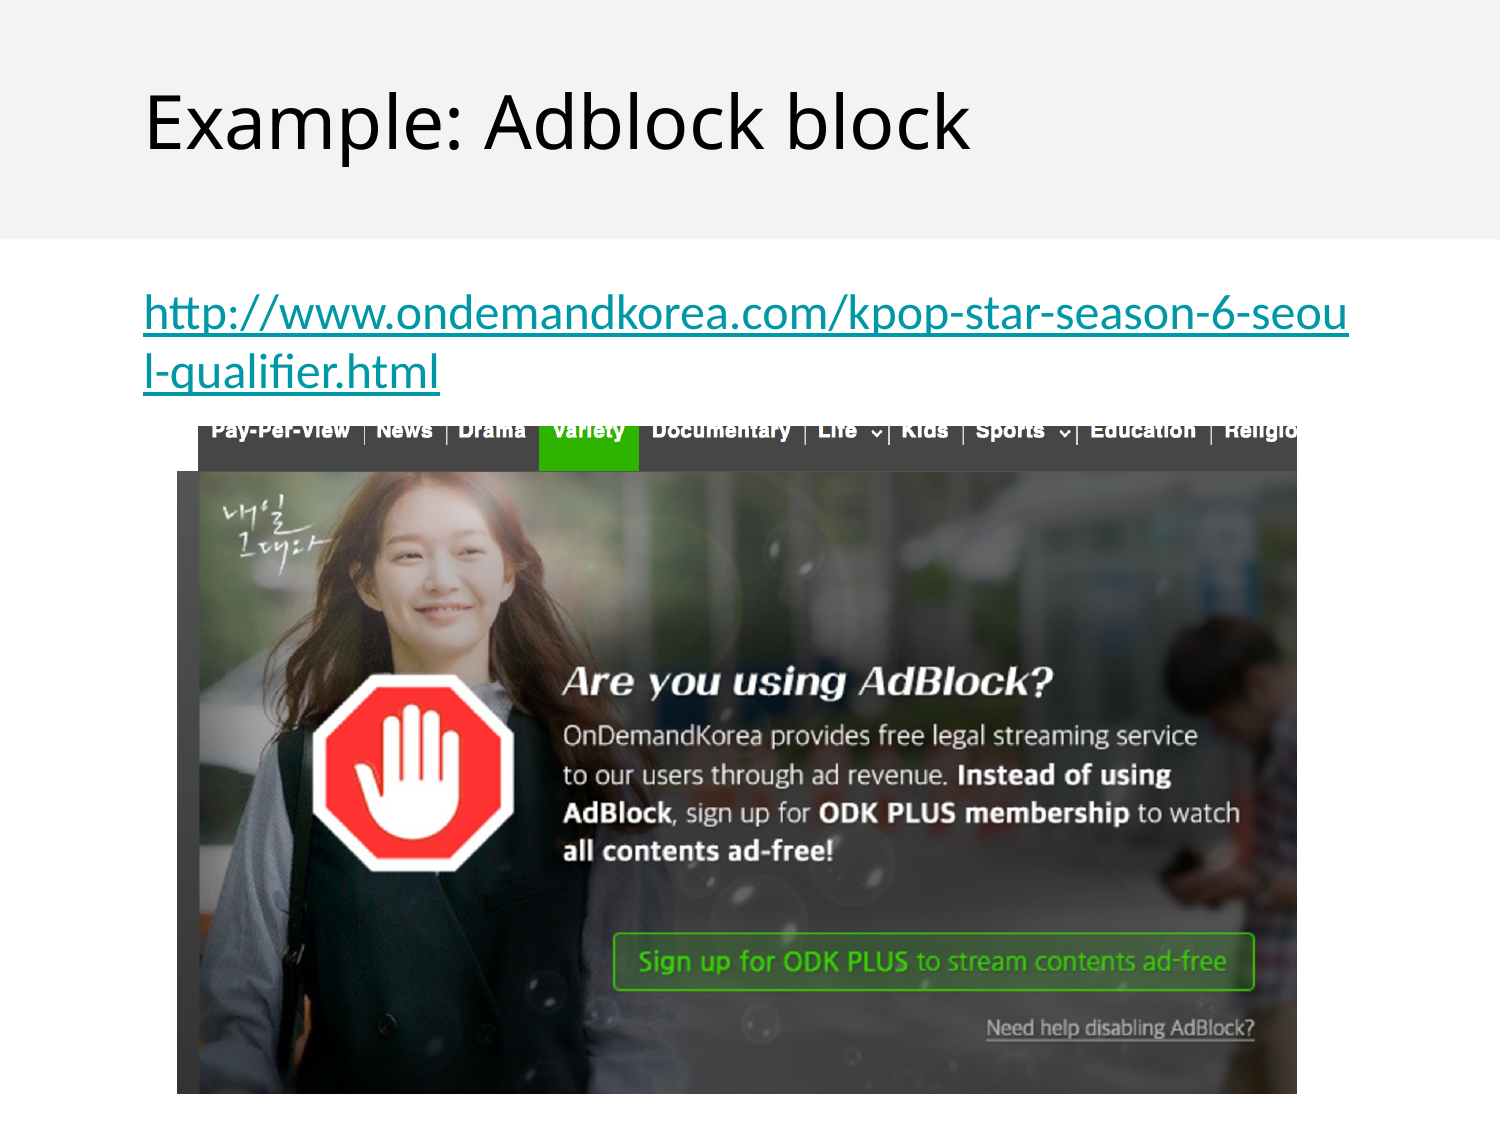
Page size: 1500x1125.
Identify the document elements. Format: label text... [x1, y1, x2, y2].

list http://www.ondemandkorea.com/kpop-star-season-6-seoul-qualifier.html [128, 255, 1372, 1004]
title Example: Adblock block [128, 59, 1372, 185]
picture [177, 1004, 1297, 1125]
